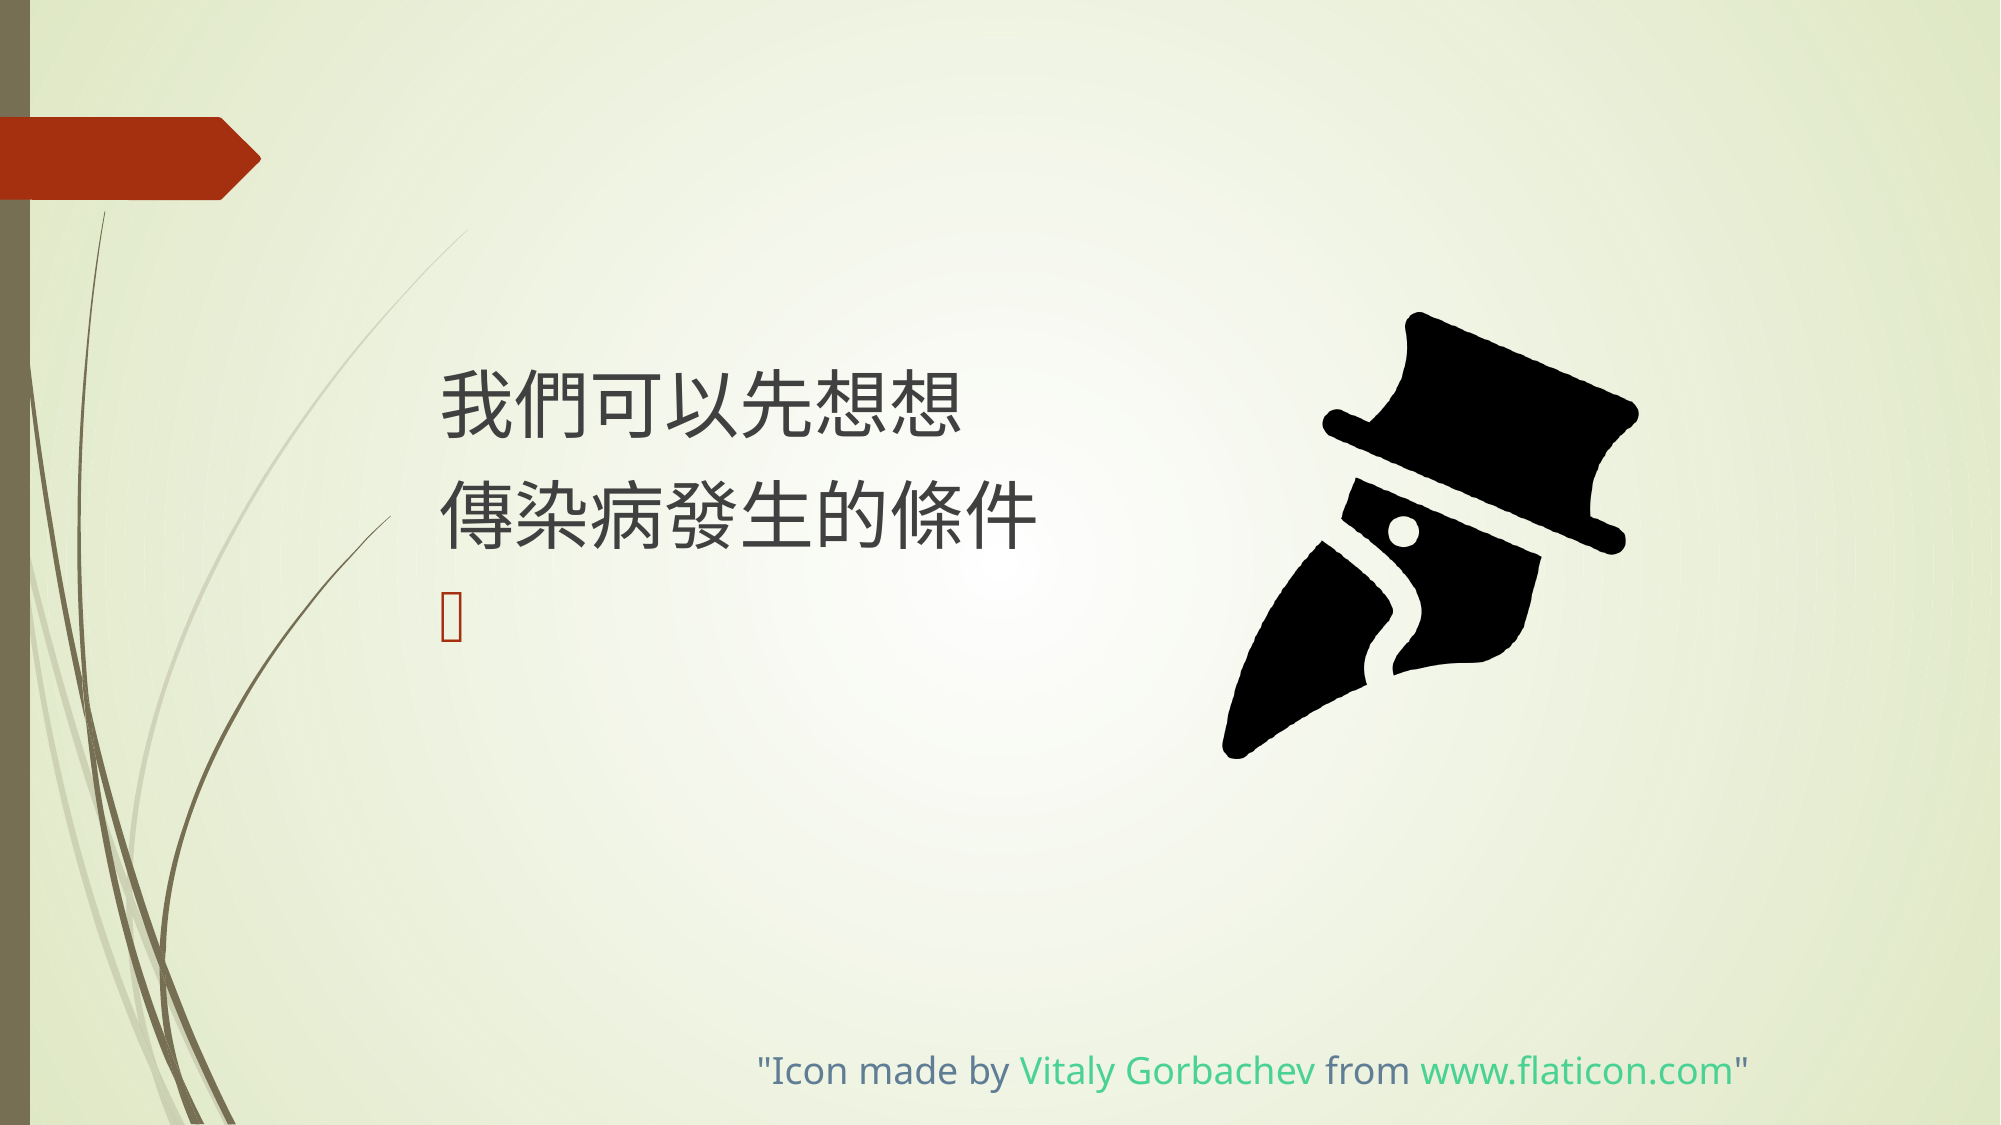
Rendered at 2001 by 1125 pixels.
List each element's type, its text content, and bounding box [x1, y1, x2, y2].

text_box "Icon made by Vitaly Gorbachev from www.flaticon.com" [742, 1039, 1764, 1105]
picture [1207, 312, 1653, 759]
list 我們可以先想想 傳染病發生的條件 [424, 350, 1888, 970]
